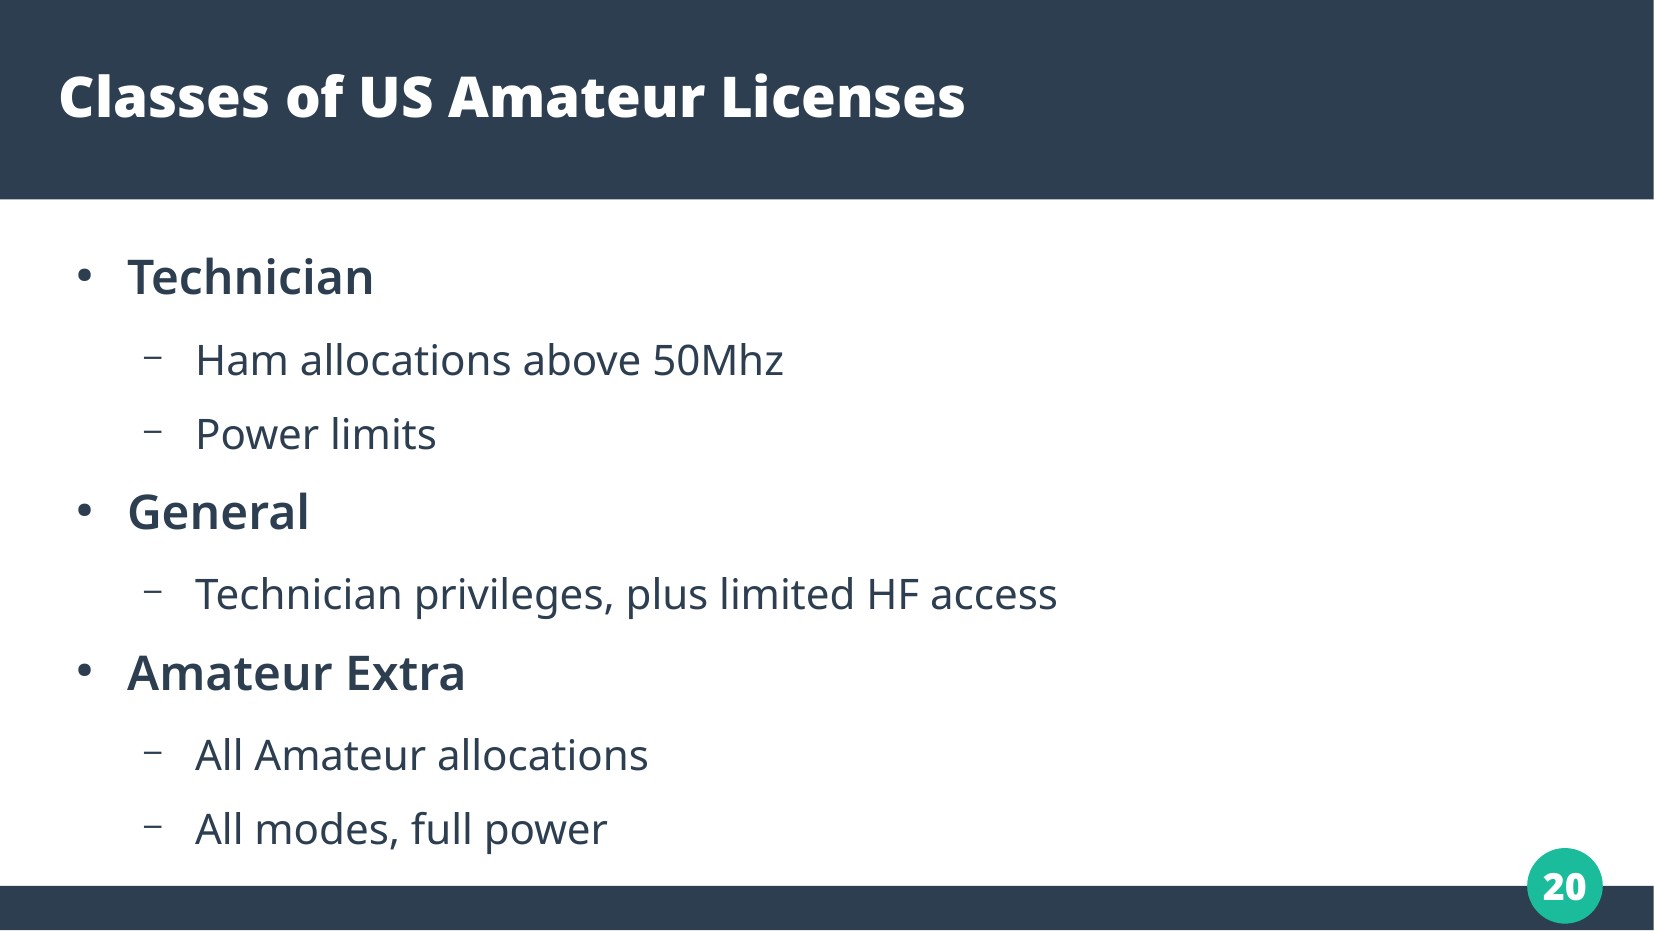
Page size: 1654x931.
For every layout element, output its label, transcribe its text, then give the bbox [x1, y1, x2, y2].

list Technician Ham allocations above 50Mhz Power limits General Technician privileges, plus limited HF access Amateur Extra All Amateur allocations All modes, full power [59, 243, 1595, 864]
title Classes of US Amateur Licenses [59, 37, 1595, 155]
